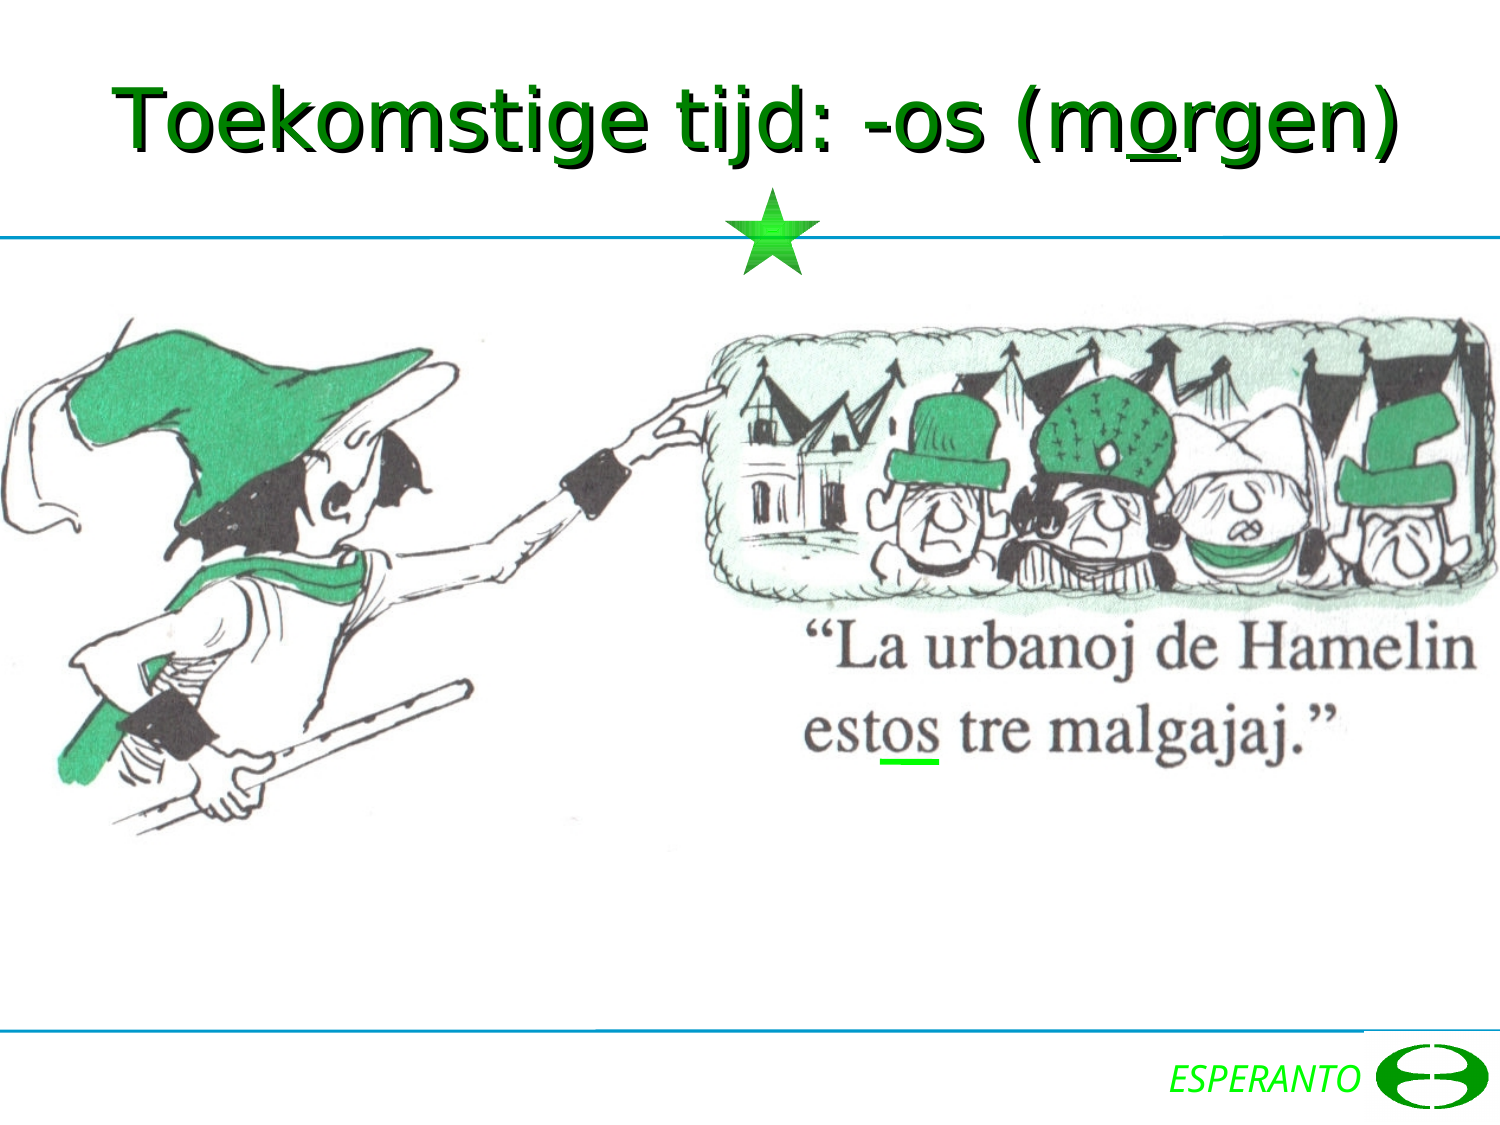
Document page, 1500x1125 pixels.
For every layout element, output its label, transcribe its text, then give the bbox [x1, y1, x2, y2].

picture [0, 295, 1500, 852]
picture [1364, 1032, 1500, 1122]
title Toekomstige tijd: -os (morgen) [112, 5, 1448, 245]
